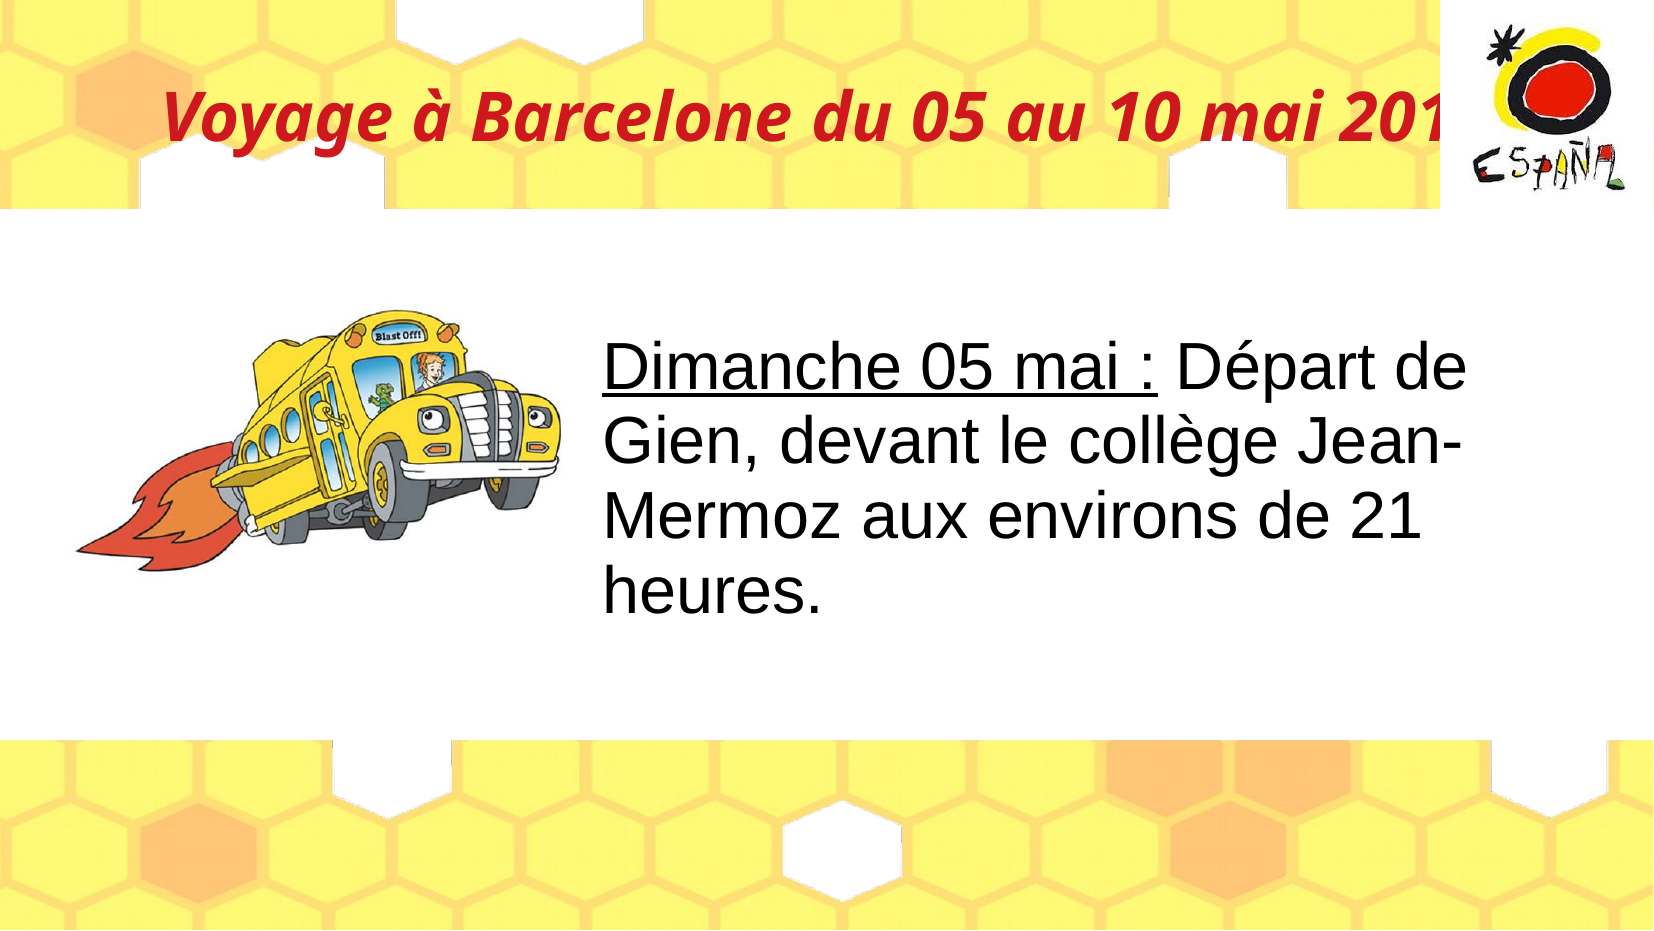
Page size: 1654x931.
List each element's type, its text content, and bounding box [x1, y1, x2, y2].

subtitle Dimanche 05 mai : Départ de Gien, devant le collège Jean-Mermoz aux environs de 21 heures. [602, 224, 1583, 733]
picture [0, 740, 1654, 930]
picture [0, 0, 1654, 213]
title Voyage à Barcelone du 05 au 10 mai 2019 [82, 37, 1440, 193]
picture [70, 283, 567, 609]
